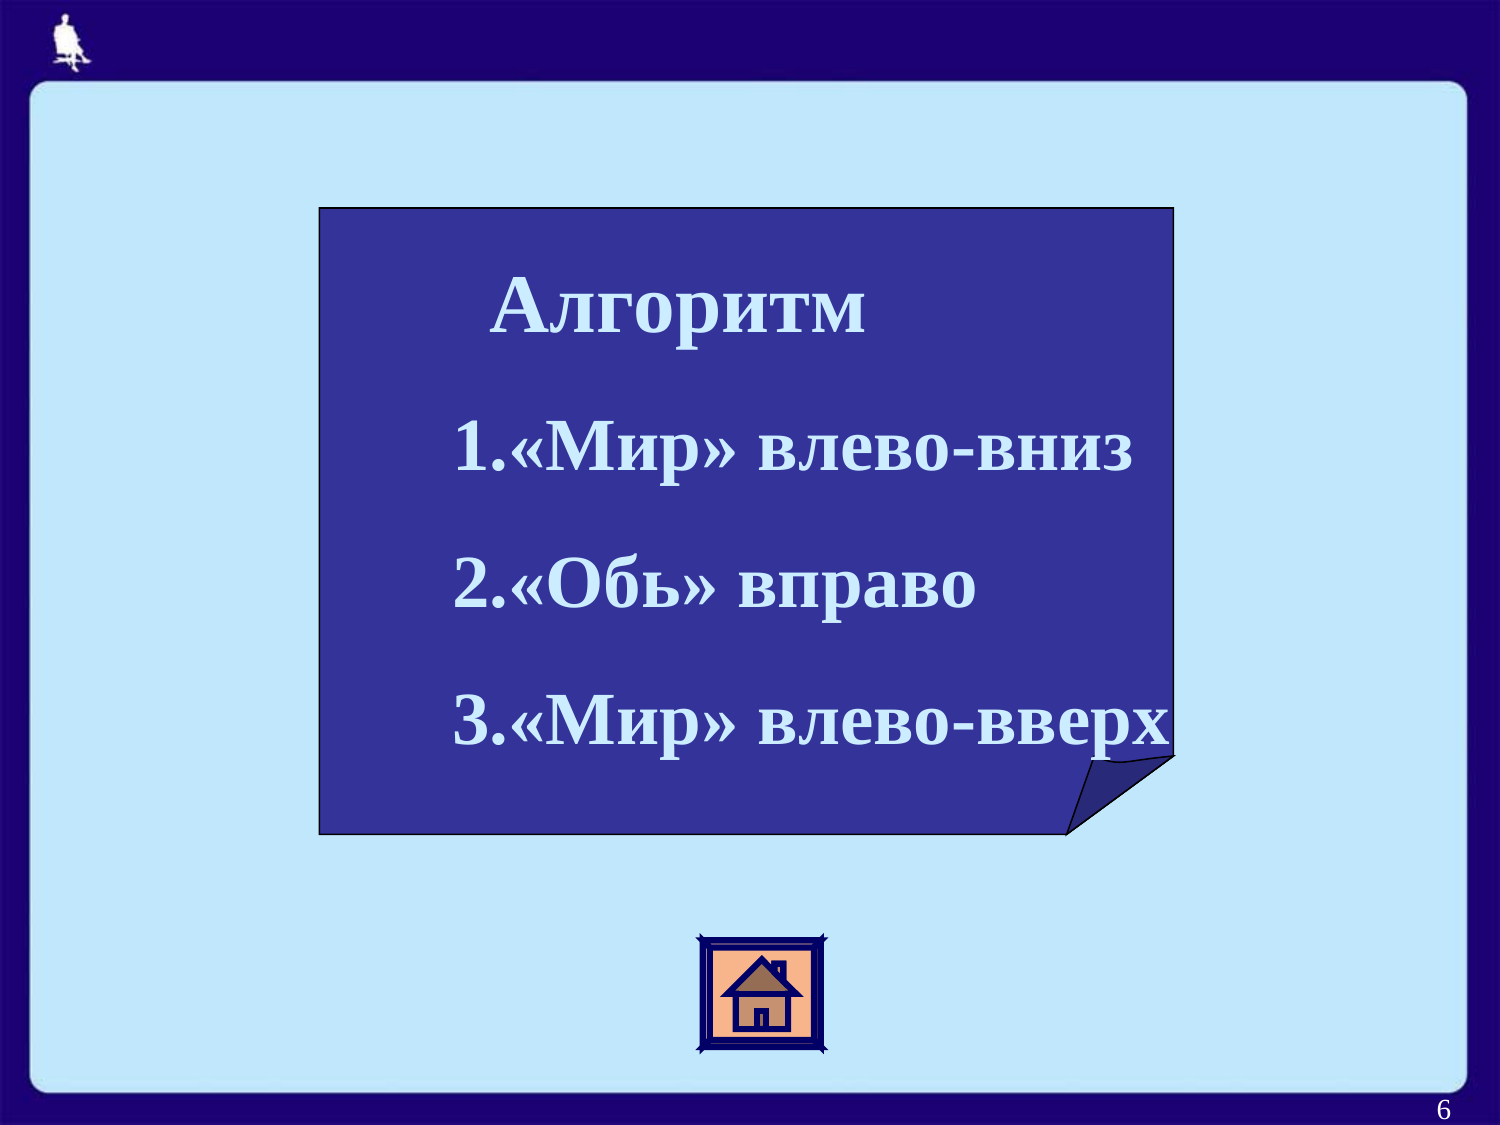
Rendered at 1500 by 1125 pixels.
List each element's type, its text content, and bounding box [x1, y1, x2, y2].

text_box Алгоритм «Мир» влево-вниз «Обь» вправо «Мир» влево-вверх [159, 241, 1294, 767]
text_box [319, 207, 1174, 241]
text_box [704, 940, 821, 1047]
text_box [319, 767, 1159, 835]
text_box <номер> [1116, 1082, 1467, 1125]
picture [0, 0, 1500, 1125]
